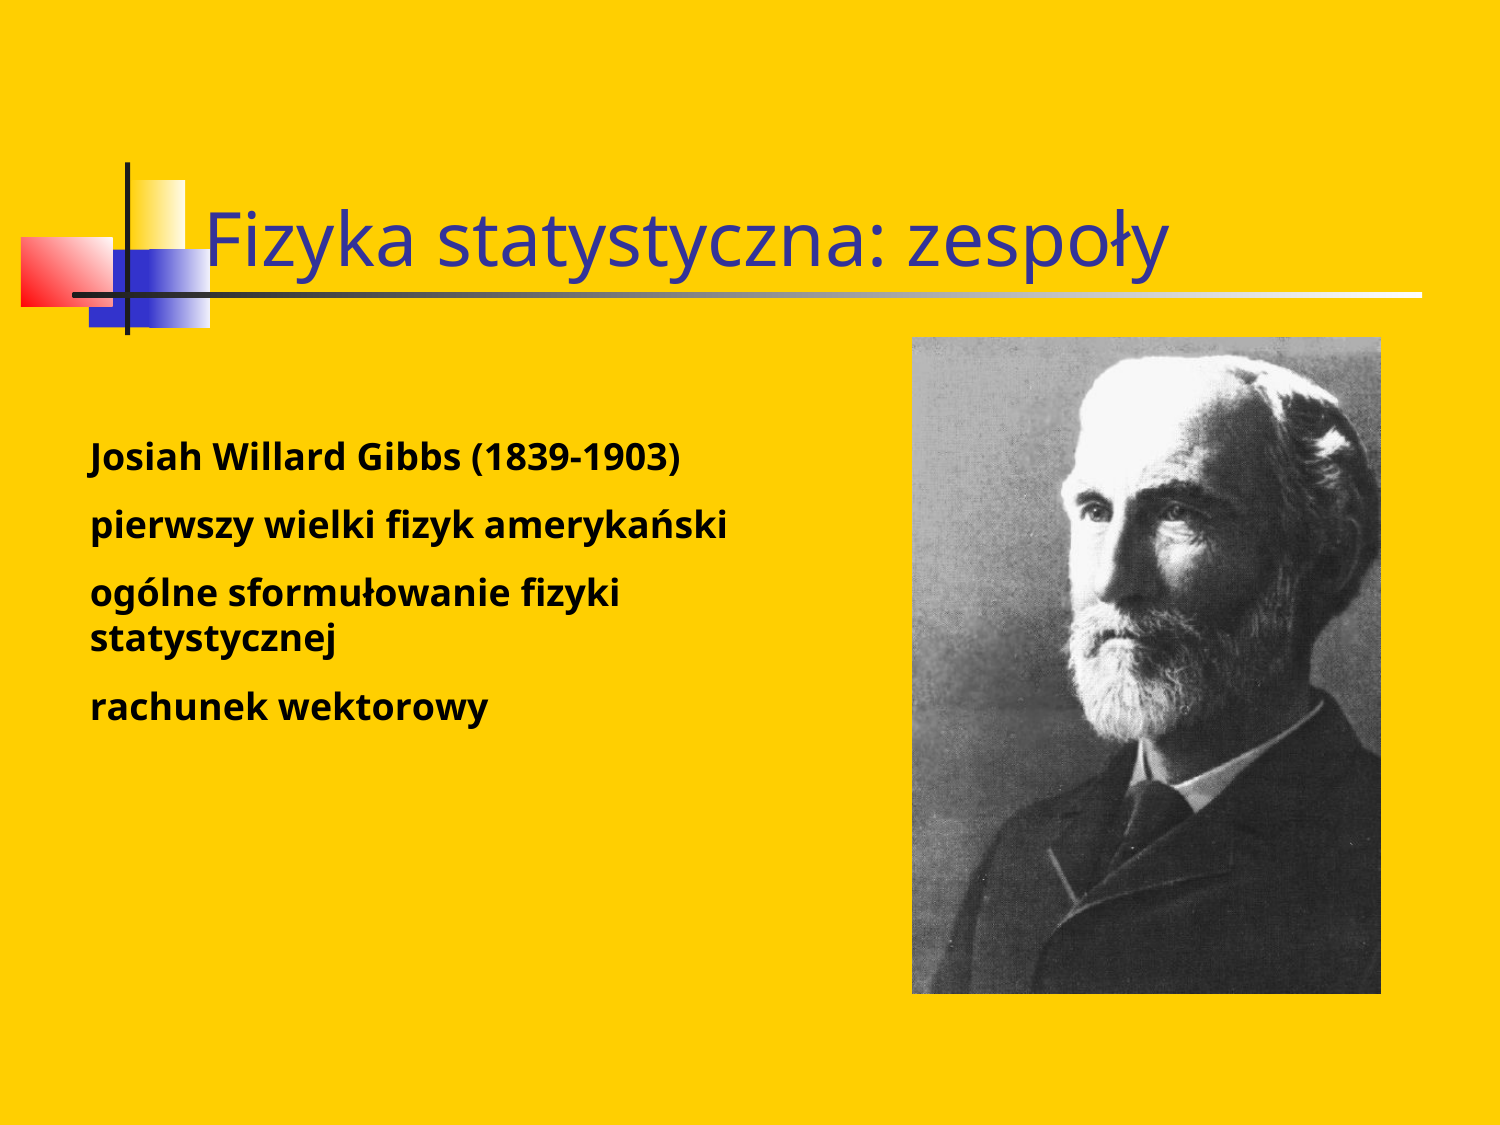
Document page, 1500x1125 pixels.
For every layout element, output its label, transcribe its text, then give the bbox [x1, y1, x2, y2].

text_box Josiah Willard Gibbs (1839-1903) pierwszy wielki fizyk amerykański ogólne sformułowanie fizyki statystycznej rachunek wektorowy [75, 424, 838, 736]
picture [912, 337, 1381, 994]
title Fizyka statystyczna: zespoły [188, 101, 1468, 289]
